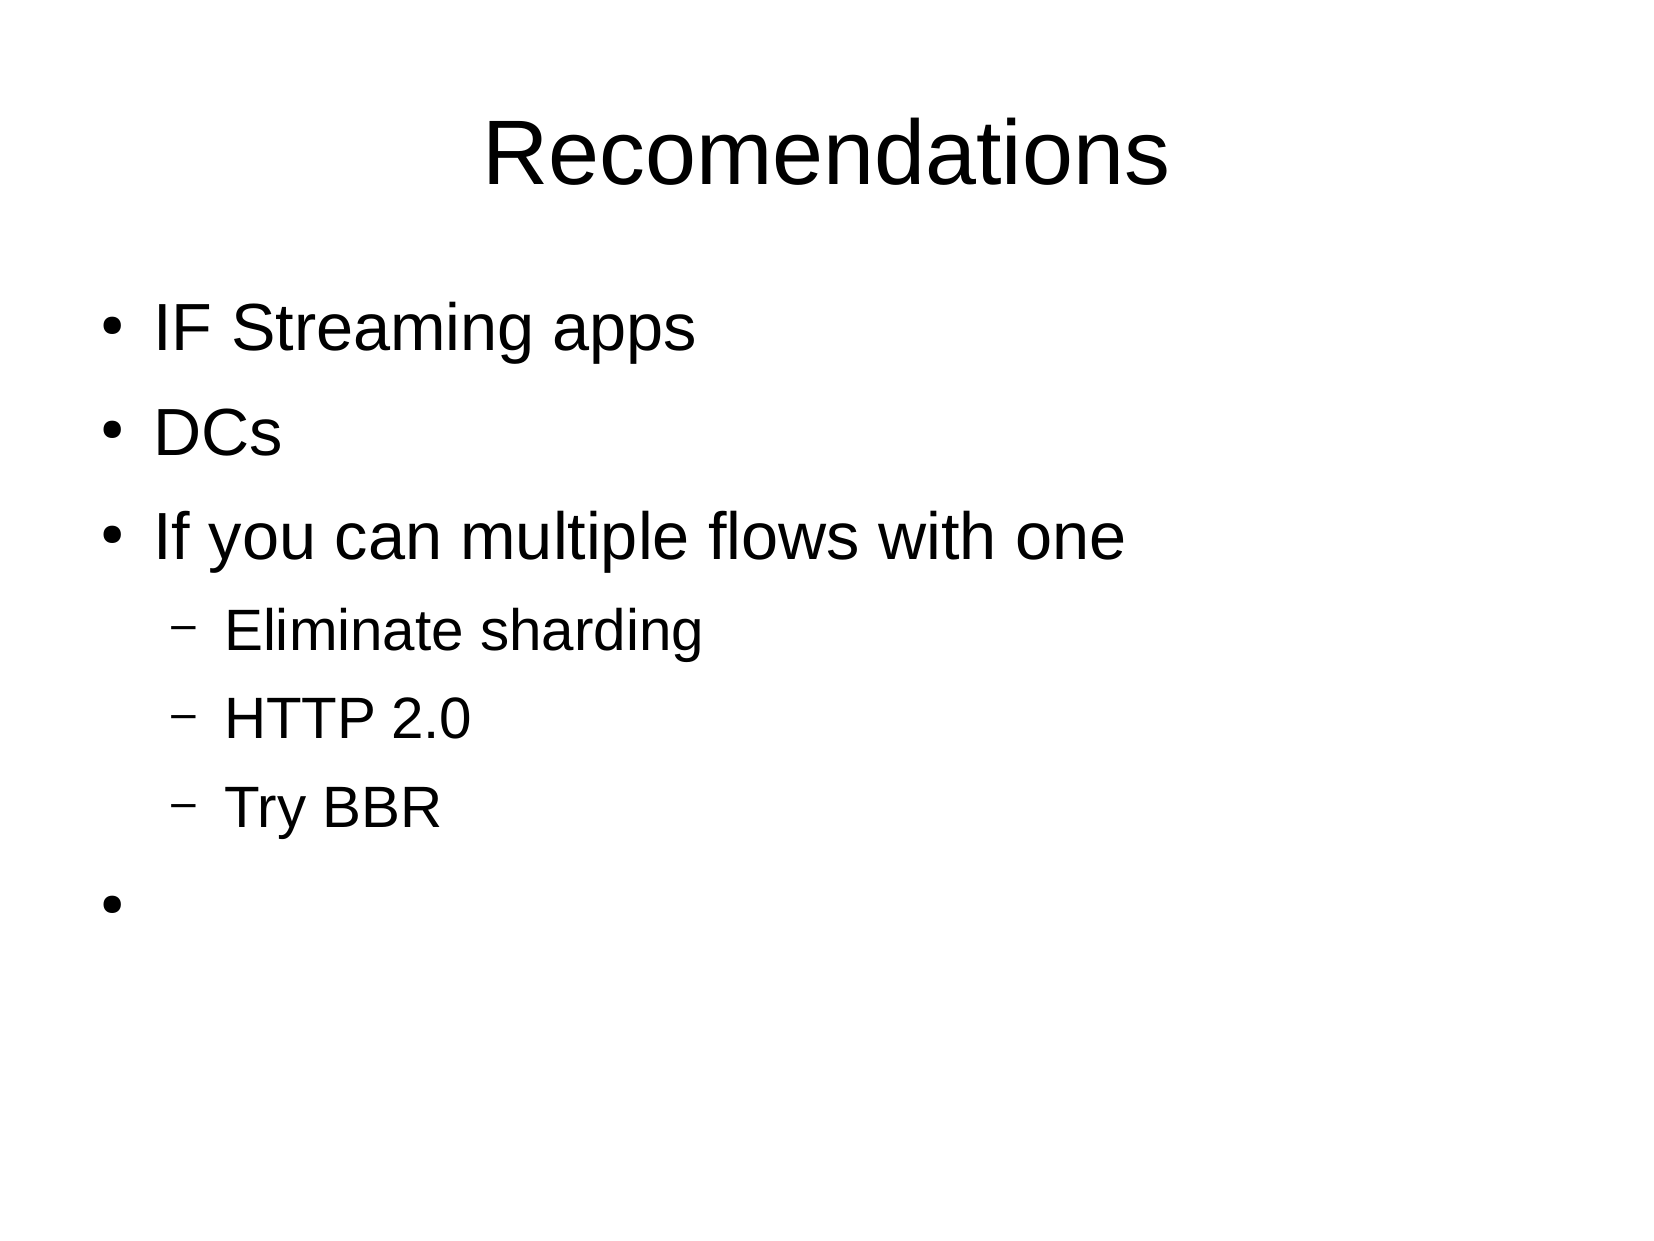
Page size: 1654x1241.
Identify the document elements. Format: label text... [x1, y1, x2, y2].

title Recomendations [82, 49, 1571, 257]
list IF Streaming apps DCs If you can multiple flows with one Eliminate sharding HTTP 2.0 Try BBR [82, 290, 1571, 1010]
